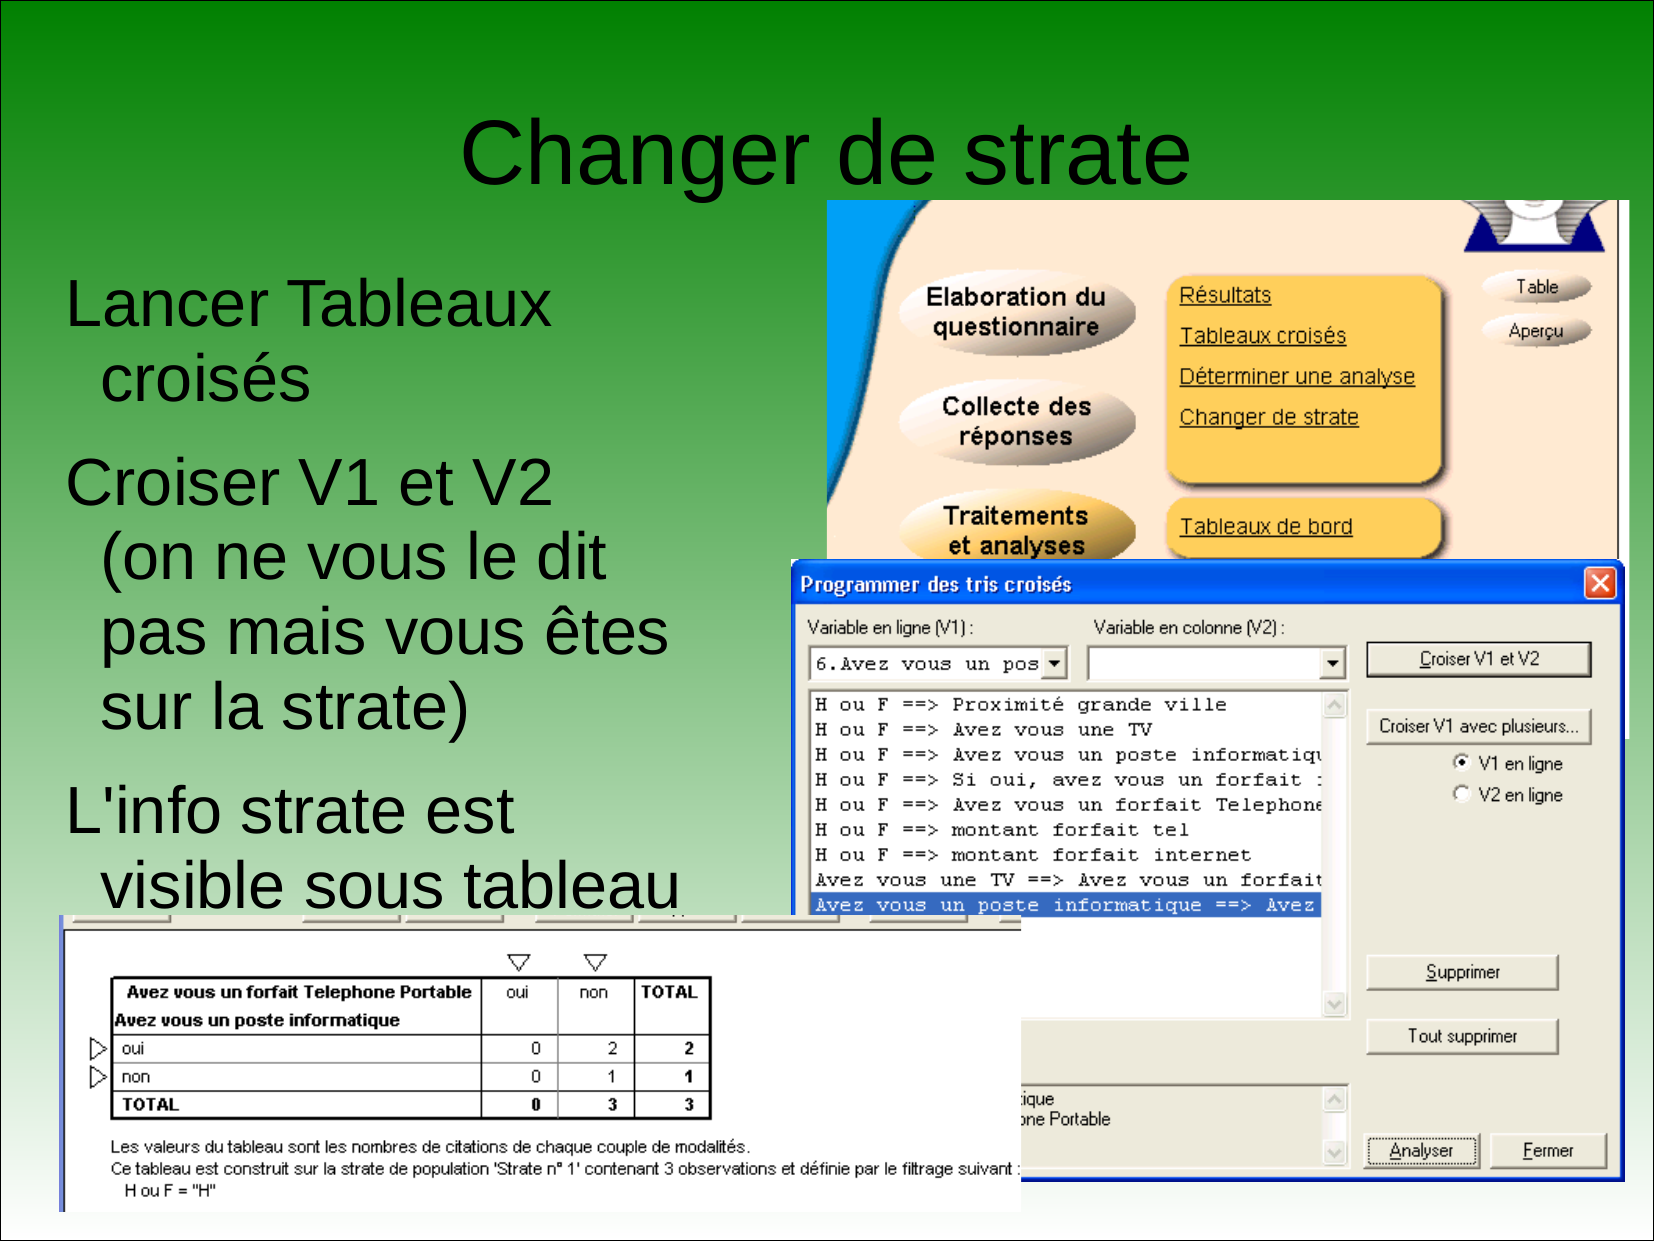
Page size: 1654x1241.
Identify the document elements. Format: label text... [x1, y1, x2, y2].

picture [826, 250, 882, 472]
list Lancer Tableaux croisés Croiser V1 et V2 (on ne vous le dit pas mais vous êtes sur la strate) L'info strate est visible sous tableau [29, 265, 715, 1070]
title Changer de strate [82, 56, 1571, 250]
picture [59, 200, 1630, 1212]
